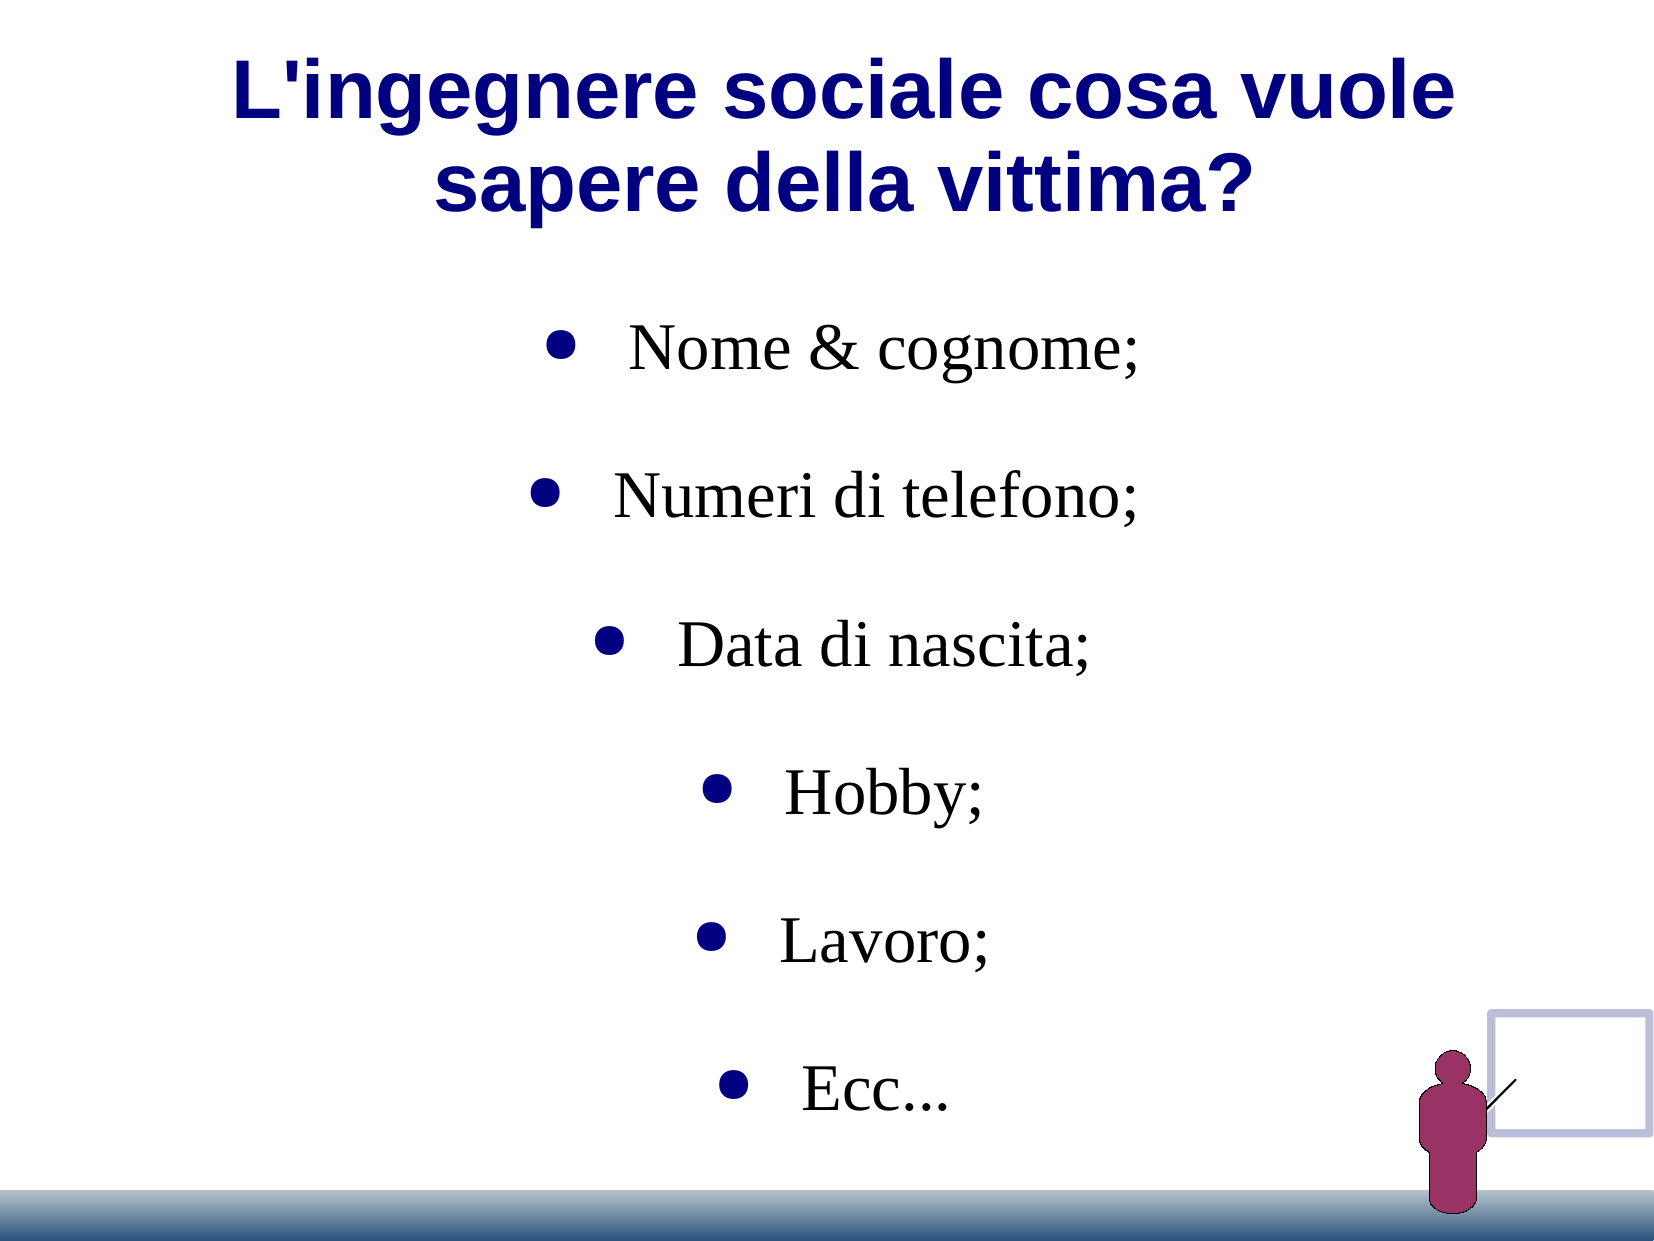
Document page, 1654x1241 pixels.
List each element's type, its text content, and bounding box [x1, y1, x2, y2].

title L'ingegnere sociale cosa vuole sapere della vittima? [156, 43, 1534, 230]
list Nome & cognome; Numeri di telefono; Data di nascita; Hobby; Lavoro; Ecc... [167, 236, 1547, 1177]
